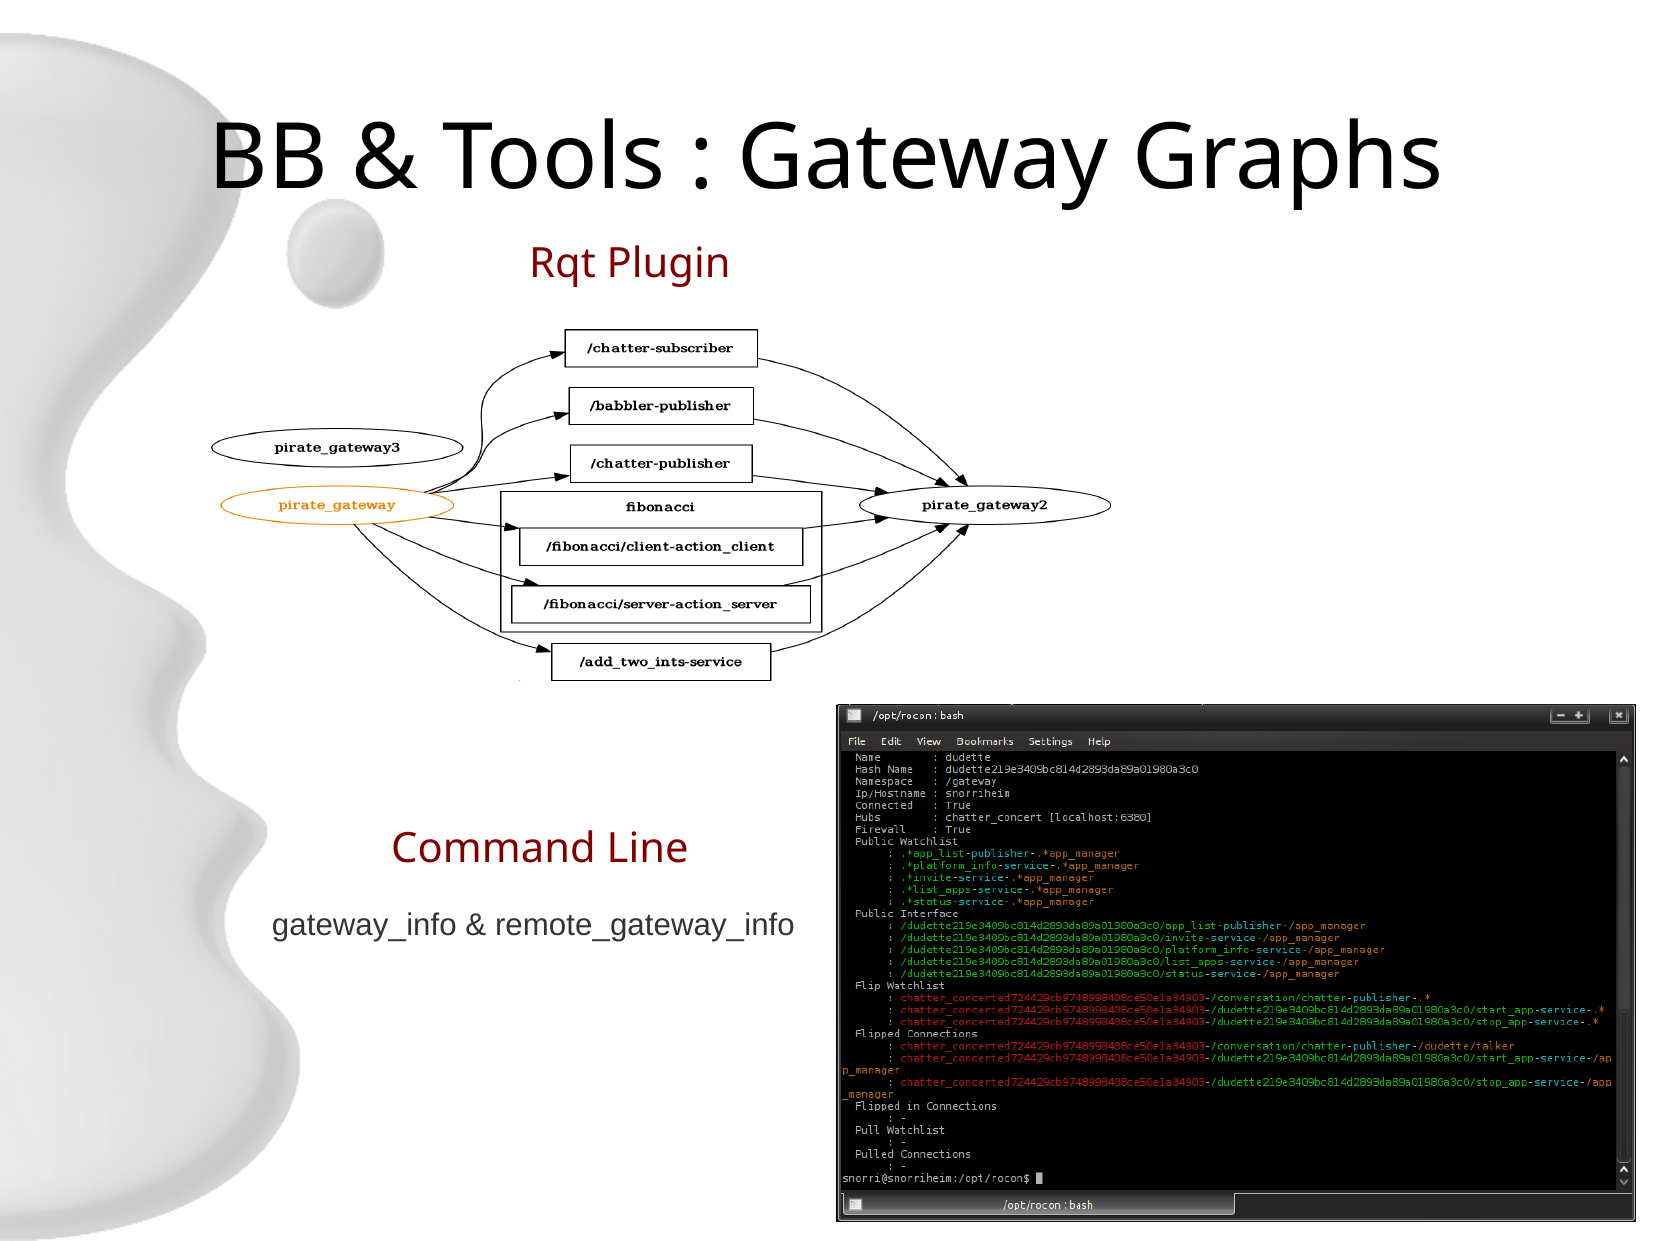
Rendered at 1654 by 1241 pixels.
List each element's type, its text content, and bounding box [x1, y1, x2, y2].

picture [0, 0, 1654, 1241]
text_box gateway_info & remote_gateway_info [257, 900, 810, 950]
text_box Command Line [270, 810, 811, 873]
title BB & Tools : Gateway Graphs [82, 49, 1571, 257]
text_box Rqt Plugin [360, 225, 901, 288]
